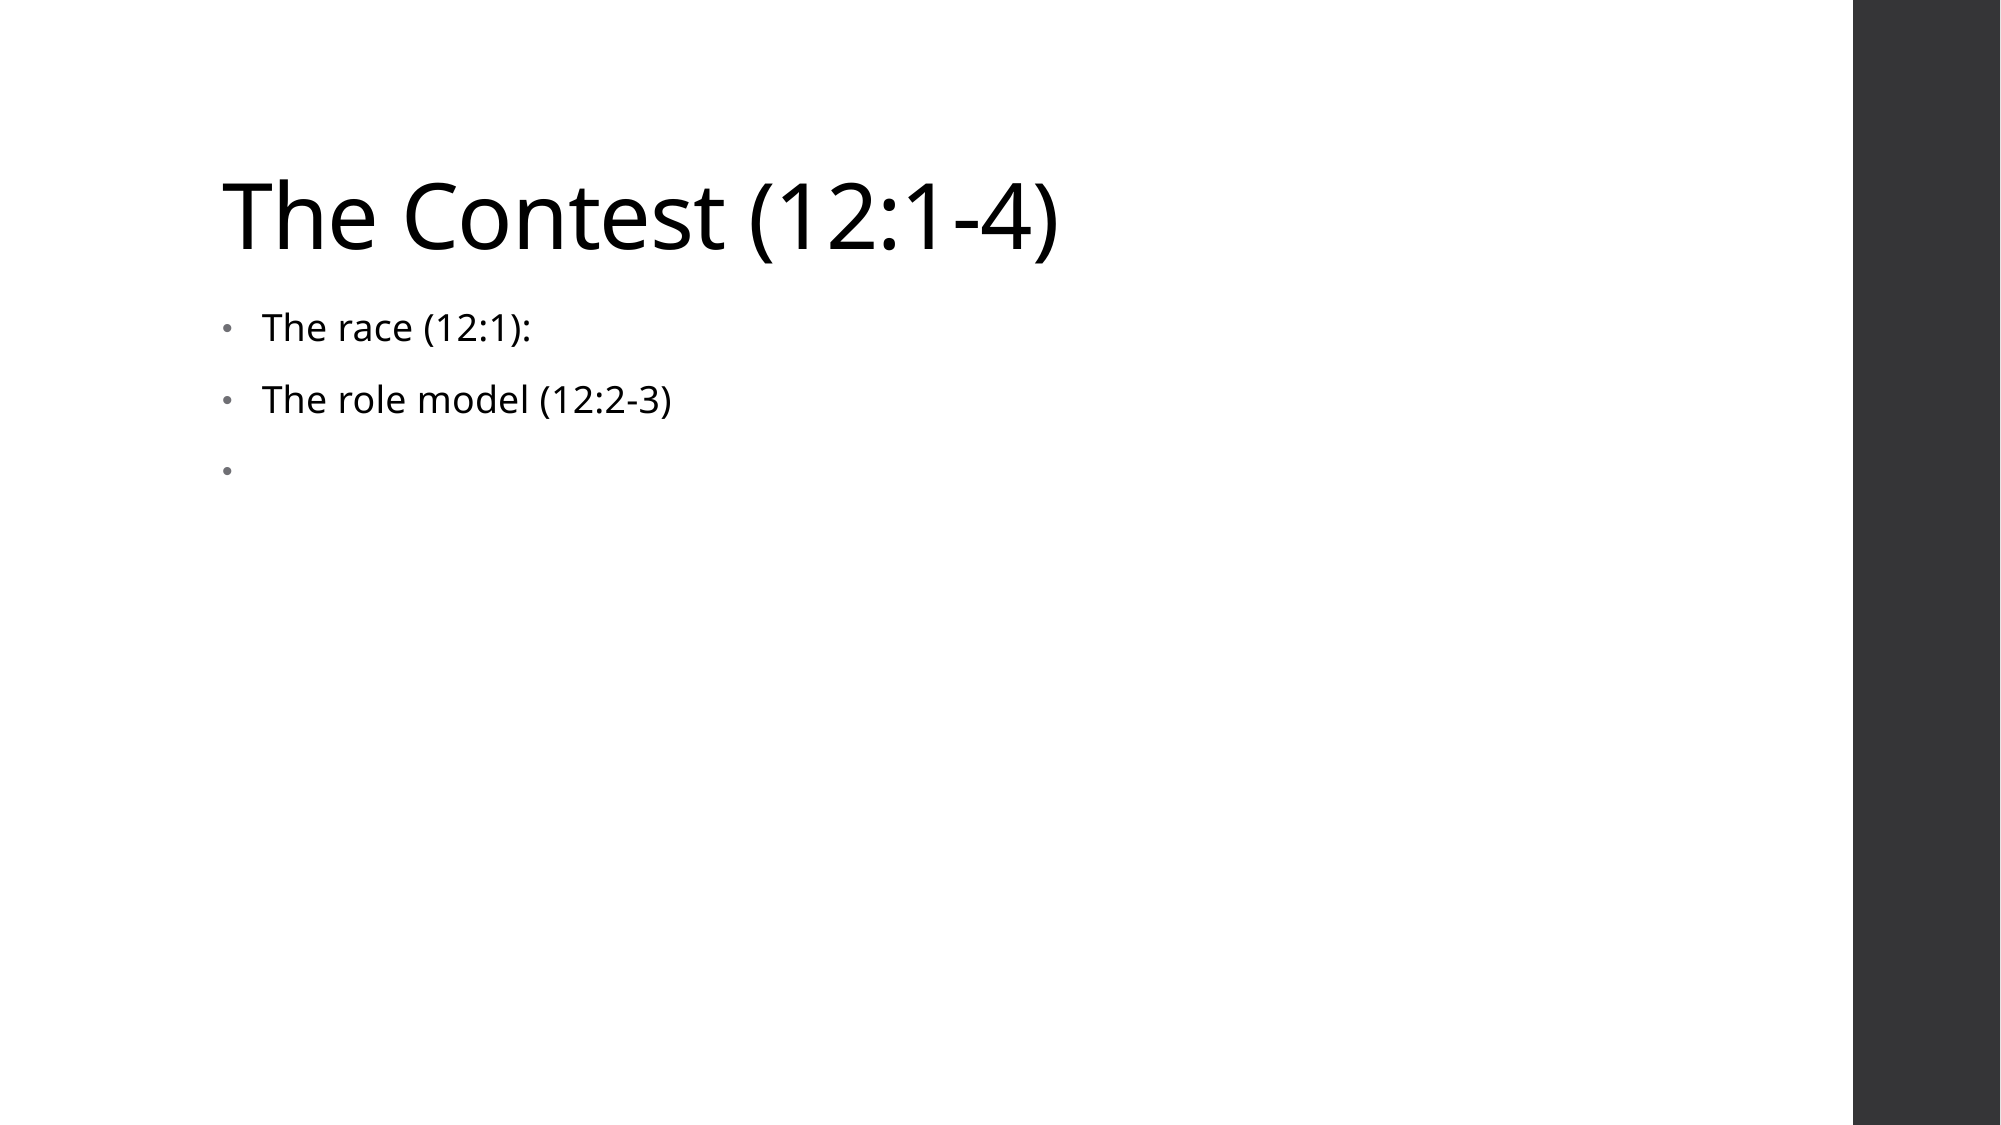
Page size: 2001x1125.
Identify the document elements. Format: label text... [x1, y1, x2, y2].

title The Contest (12:1-4) [206, 60, 1797, 278]
list The race (12:1): The role model (12:2-3) [206, 299, 1617, 1014]
